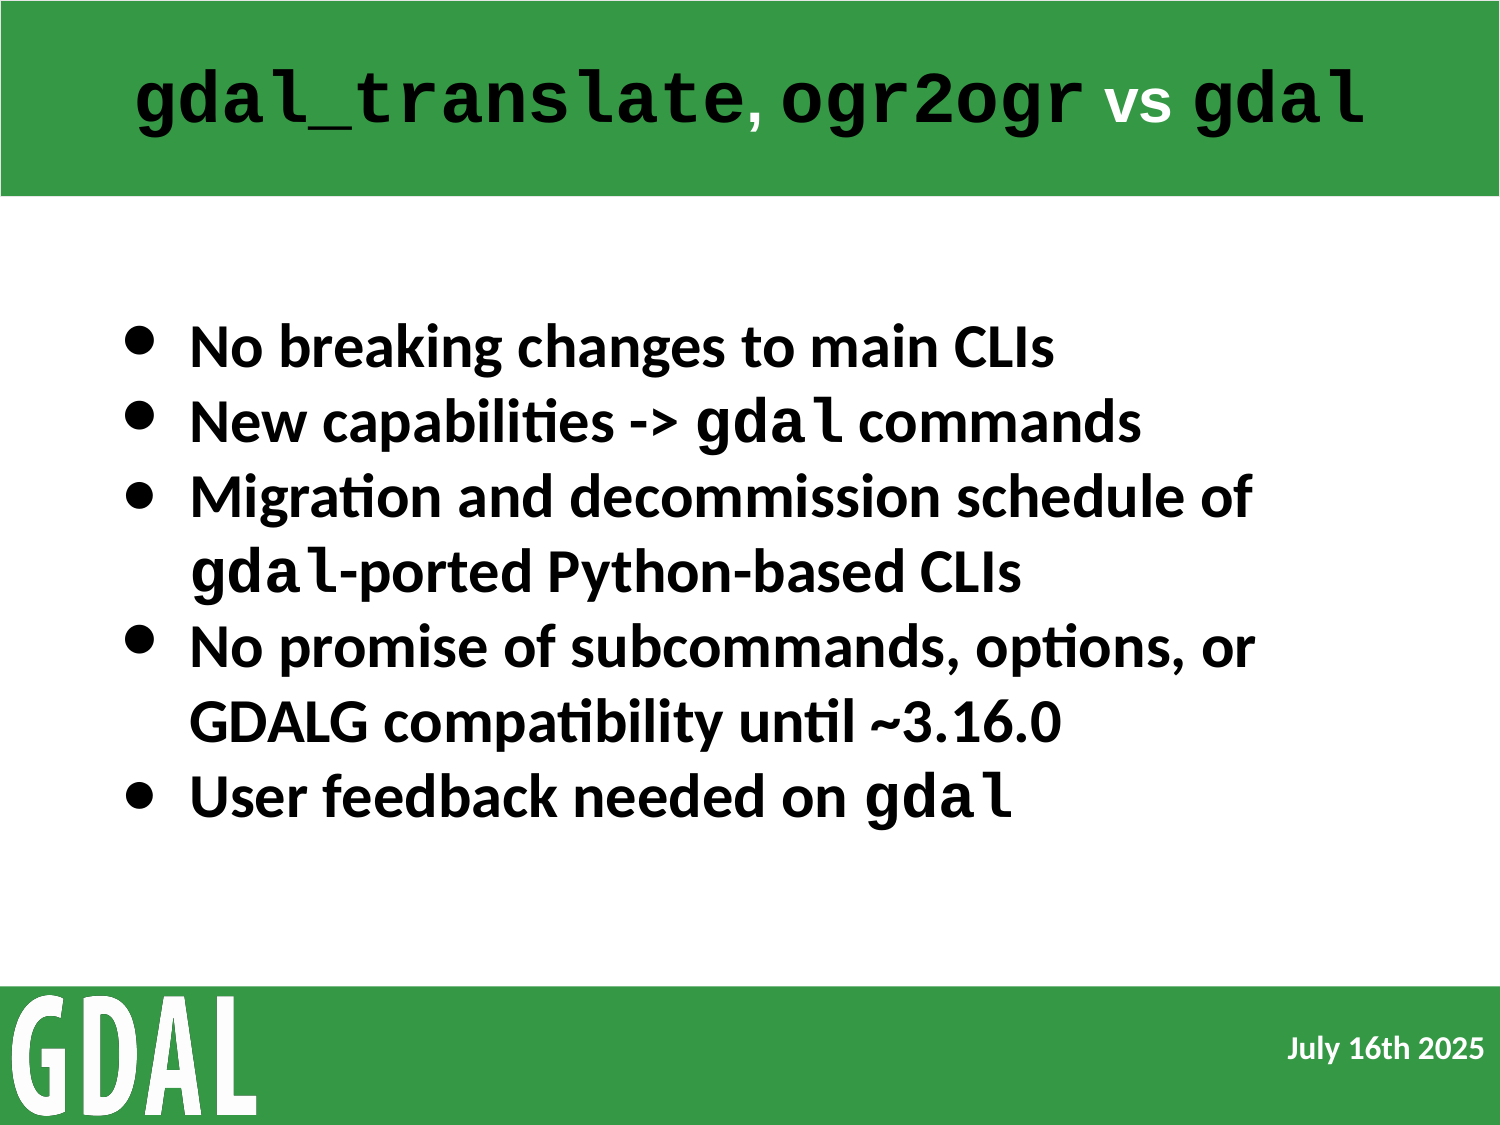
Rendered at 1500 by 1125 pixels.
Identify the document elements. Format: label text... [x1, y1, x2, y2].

picture [11, 995, 257, 1116]
list No breaking changes to main CLIs New capabilities -> gdal commands Migration and decommission schedule of gdal-ported Python-based CLIs No promise of subcommands, options, or GDALG compatibility until ~3.16.0 User feedback needed on gdal [103, 299, 1397, 967]
title gdal_translate, ogr2ogr vs gdal [0, 0, 1500, 197]
